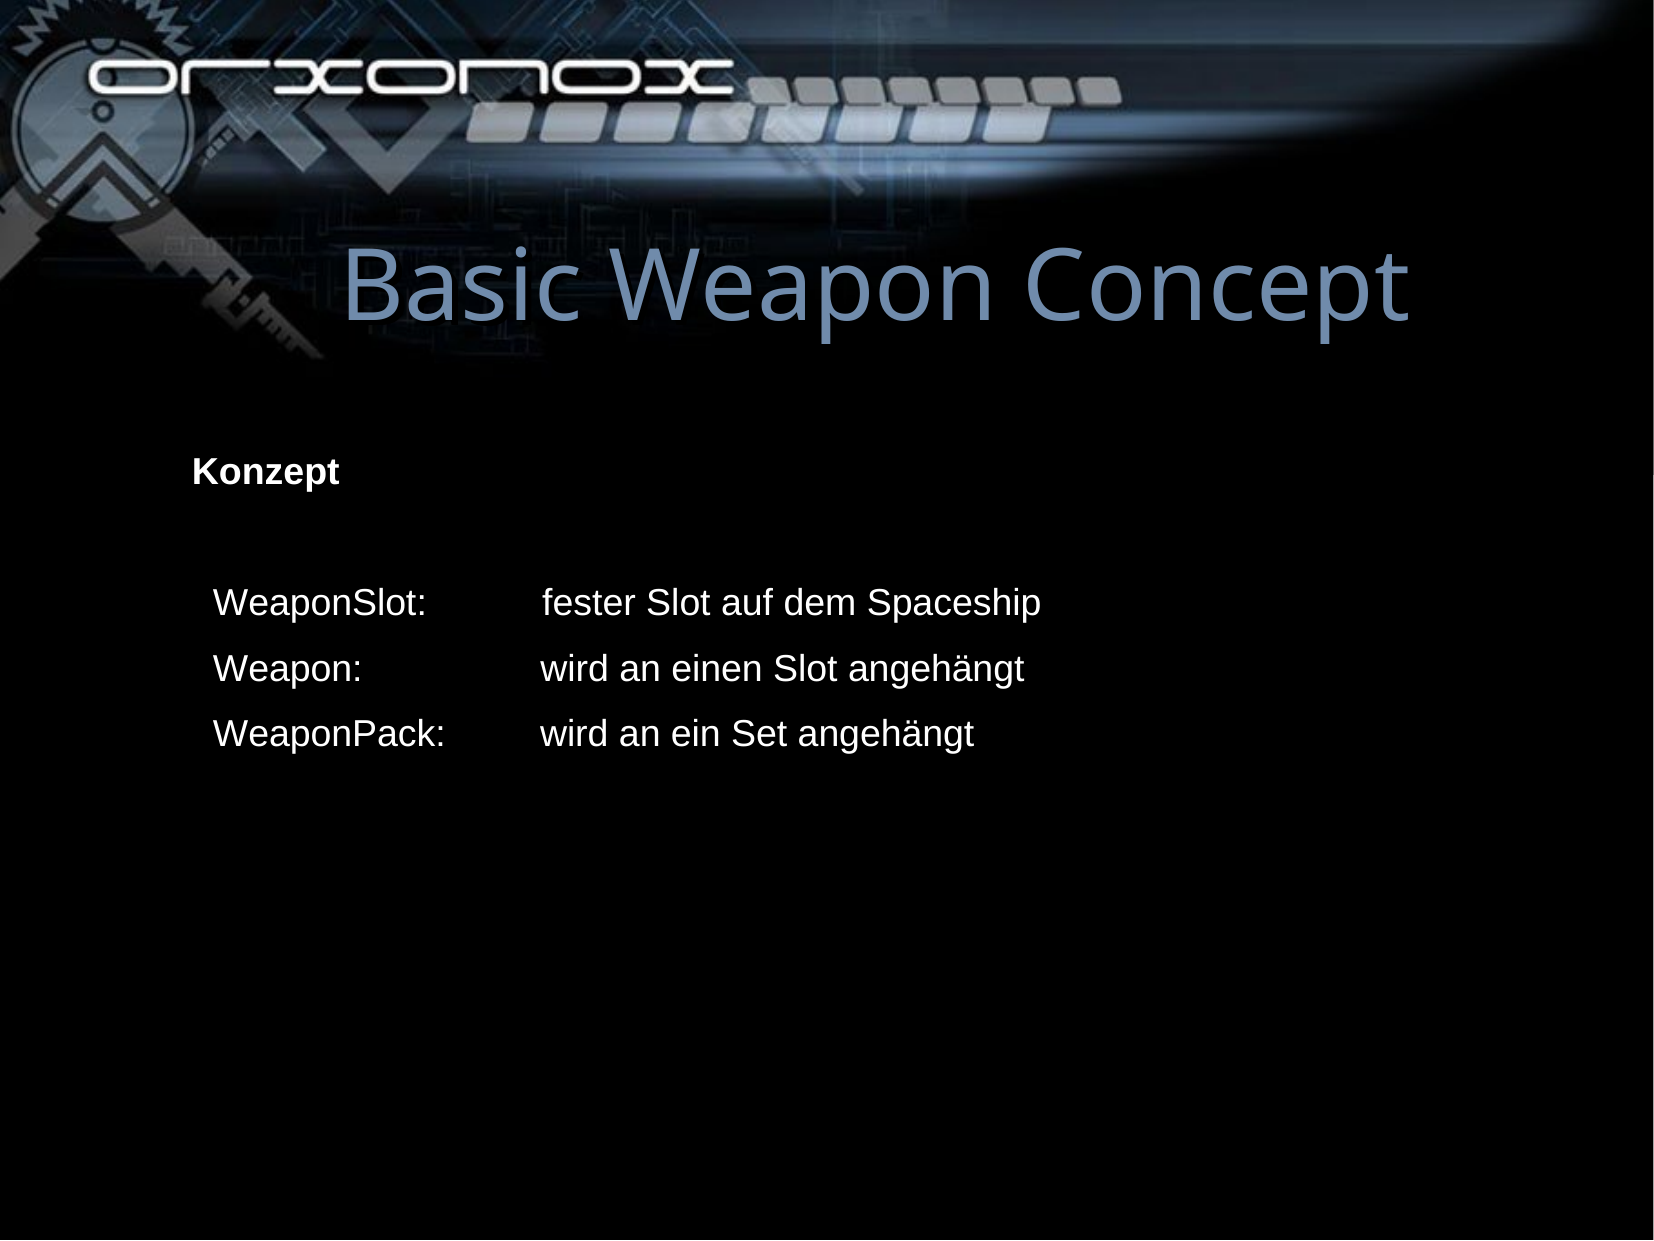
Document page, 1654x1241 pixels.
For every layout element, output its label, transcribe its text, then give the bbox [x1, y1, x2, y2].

text_box Basic Weapon Concept [324, 205, 1536, 337]
picture [0, 0, 1654, 475]
text_box Konzept WeaponSlot: fester Slot auf dem Spaceship Weapon: wird an einen Slot angehängt WeaponPack: wird an ein Set angehängt [177, 442, 1329, 763]
